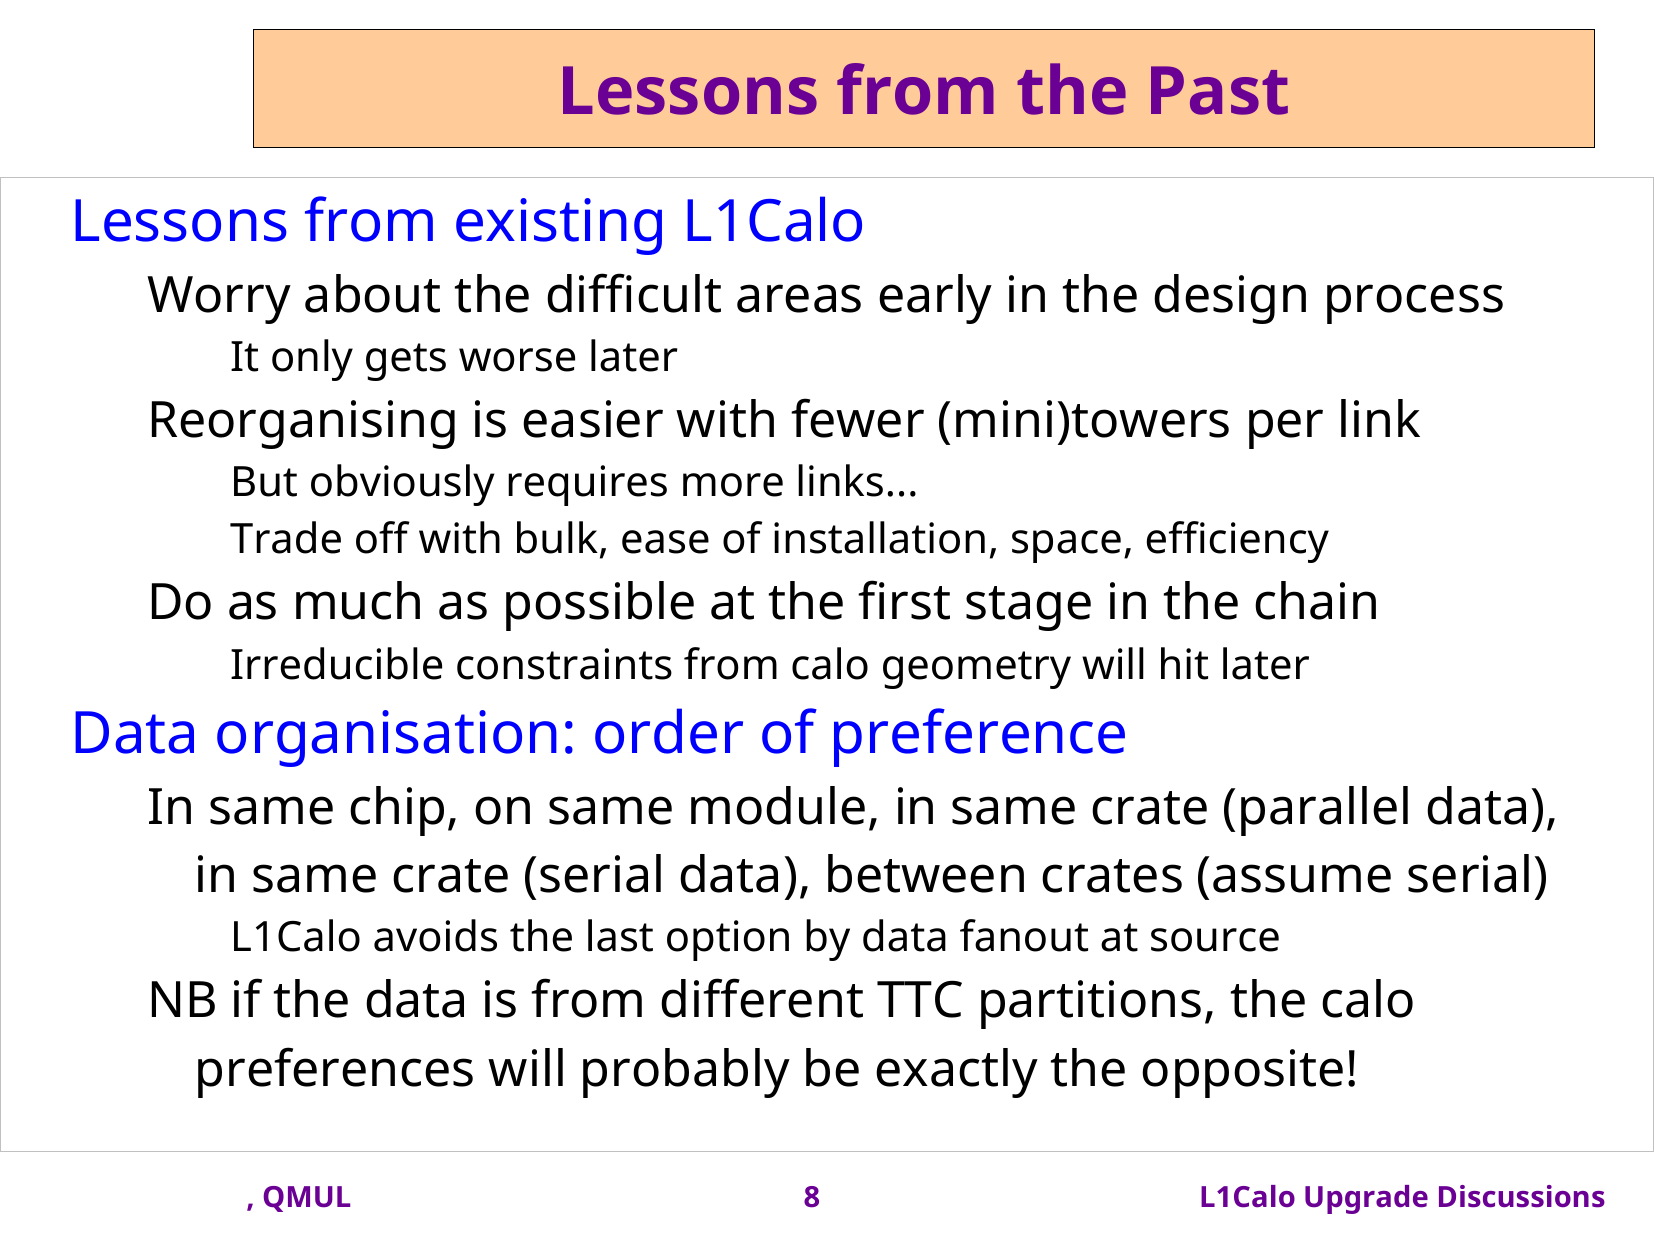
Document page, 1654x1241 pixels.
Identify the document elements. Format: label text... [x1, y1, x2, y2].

title Lessons from the Past [253, 29, 1595, 148]
list Lessons from existing L1Calo Worry about the difficult areas early in the design process It only gets worse later Reorganising is easier with fewer (mini)towers per link But obviously requires more links... Trade off with bulk, ease of installation, space, efficiency Do as much as possible at the first stage in the chain Irreducible constraints from calo geometry will hit later Data organisation: order of preference In same chip, on same module, in same crate (parallel data), in same crate (serial data), between crates (assume serial) L1Calo avoids the last option by data fanout at source NB if the data is from different TTC partitions, the calo preferences will probably be exactly the opposite! [52, 179, 1598, 1120]
